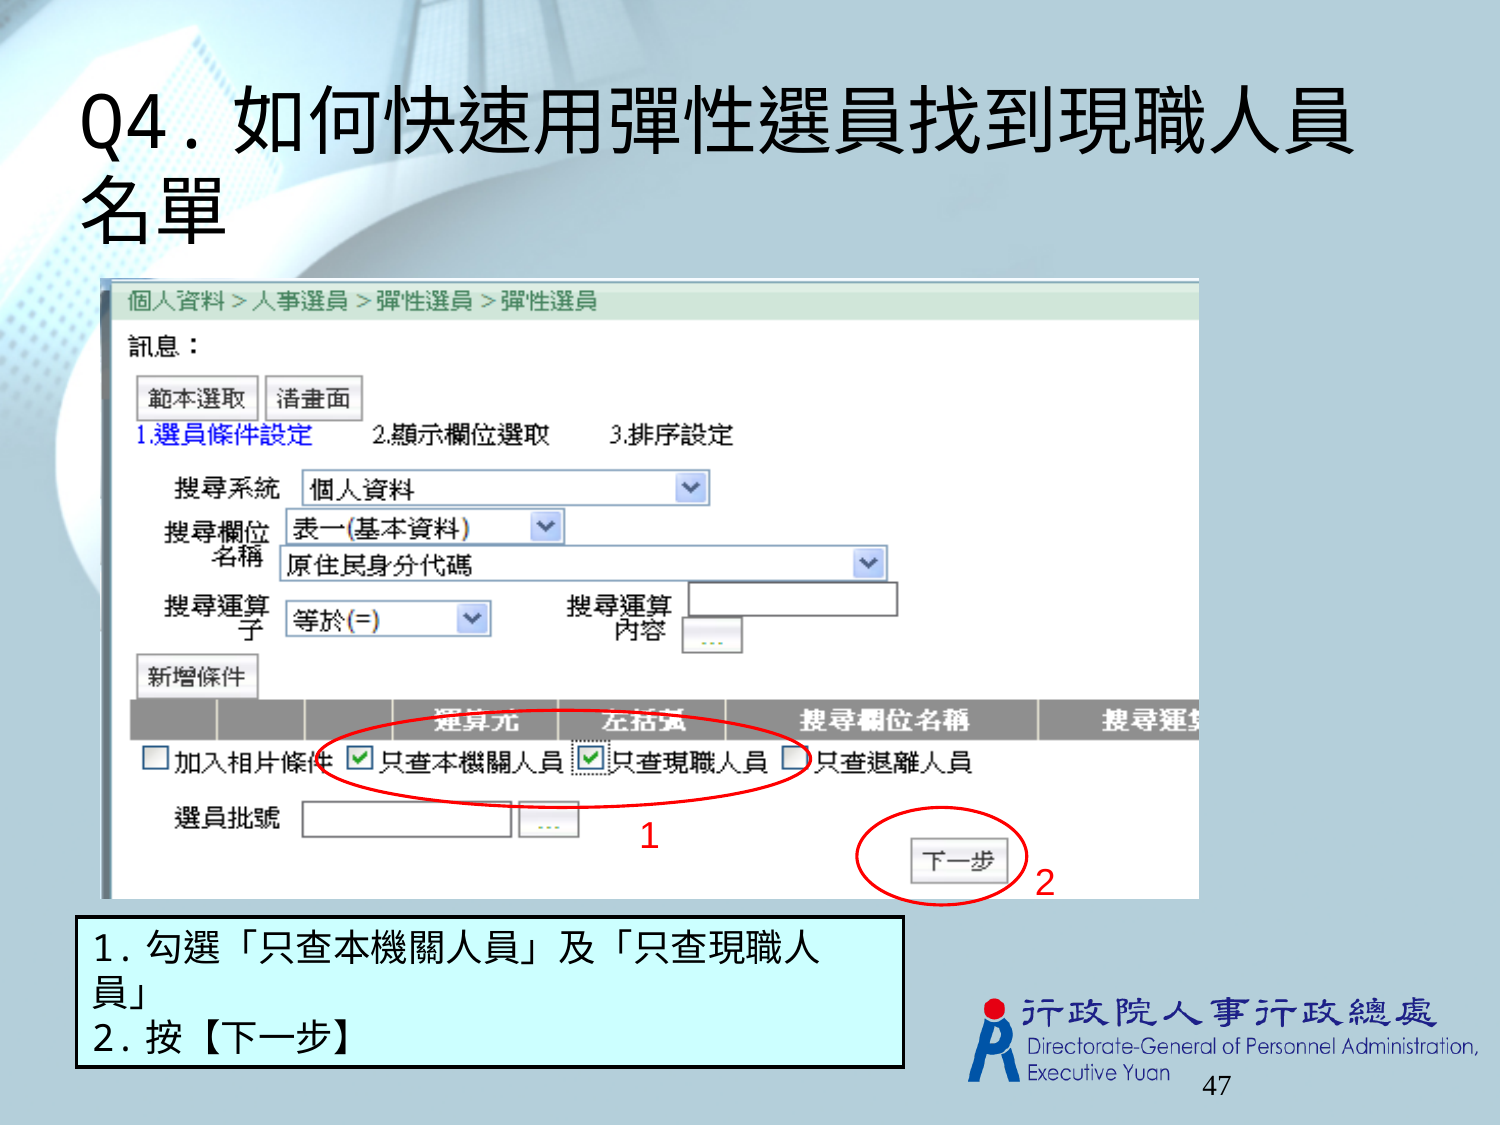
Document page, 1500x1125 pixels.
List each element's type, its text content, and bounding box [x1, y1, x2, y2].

text_box [1187, 1058, 1500, 1125]
picture [859, 809, 1025, 899]
picture [100, 278, 1199, 899]
text_box 1.勾選「只查本機關人員」及「只查現職人員」 2.按【下一步】 [76, 916, 904, 1026]
text_box 1 [631, 810, 668, 856]
text_box Q4.如何快速用彈性選員找到現職人員名單 [65, 66, 1400, 261]
picture [991, 878, 1021, 899]
text_box 2 [1021, 857, 1069, 903]
